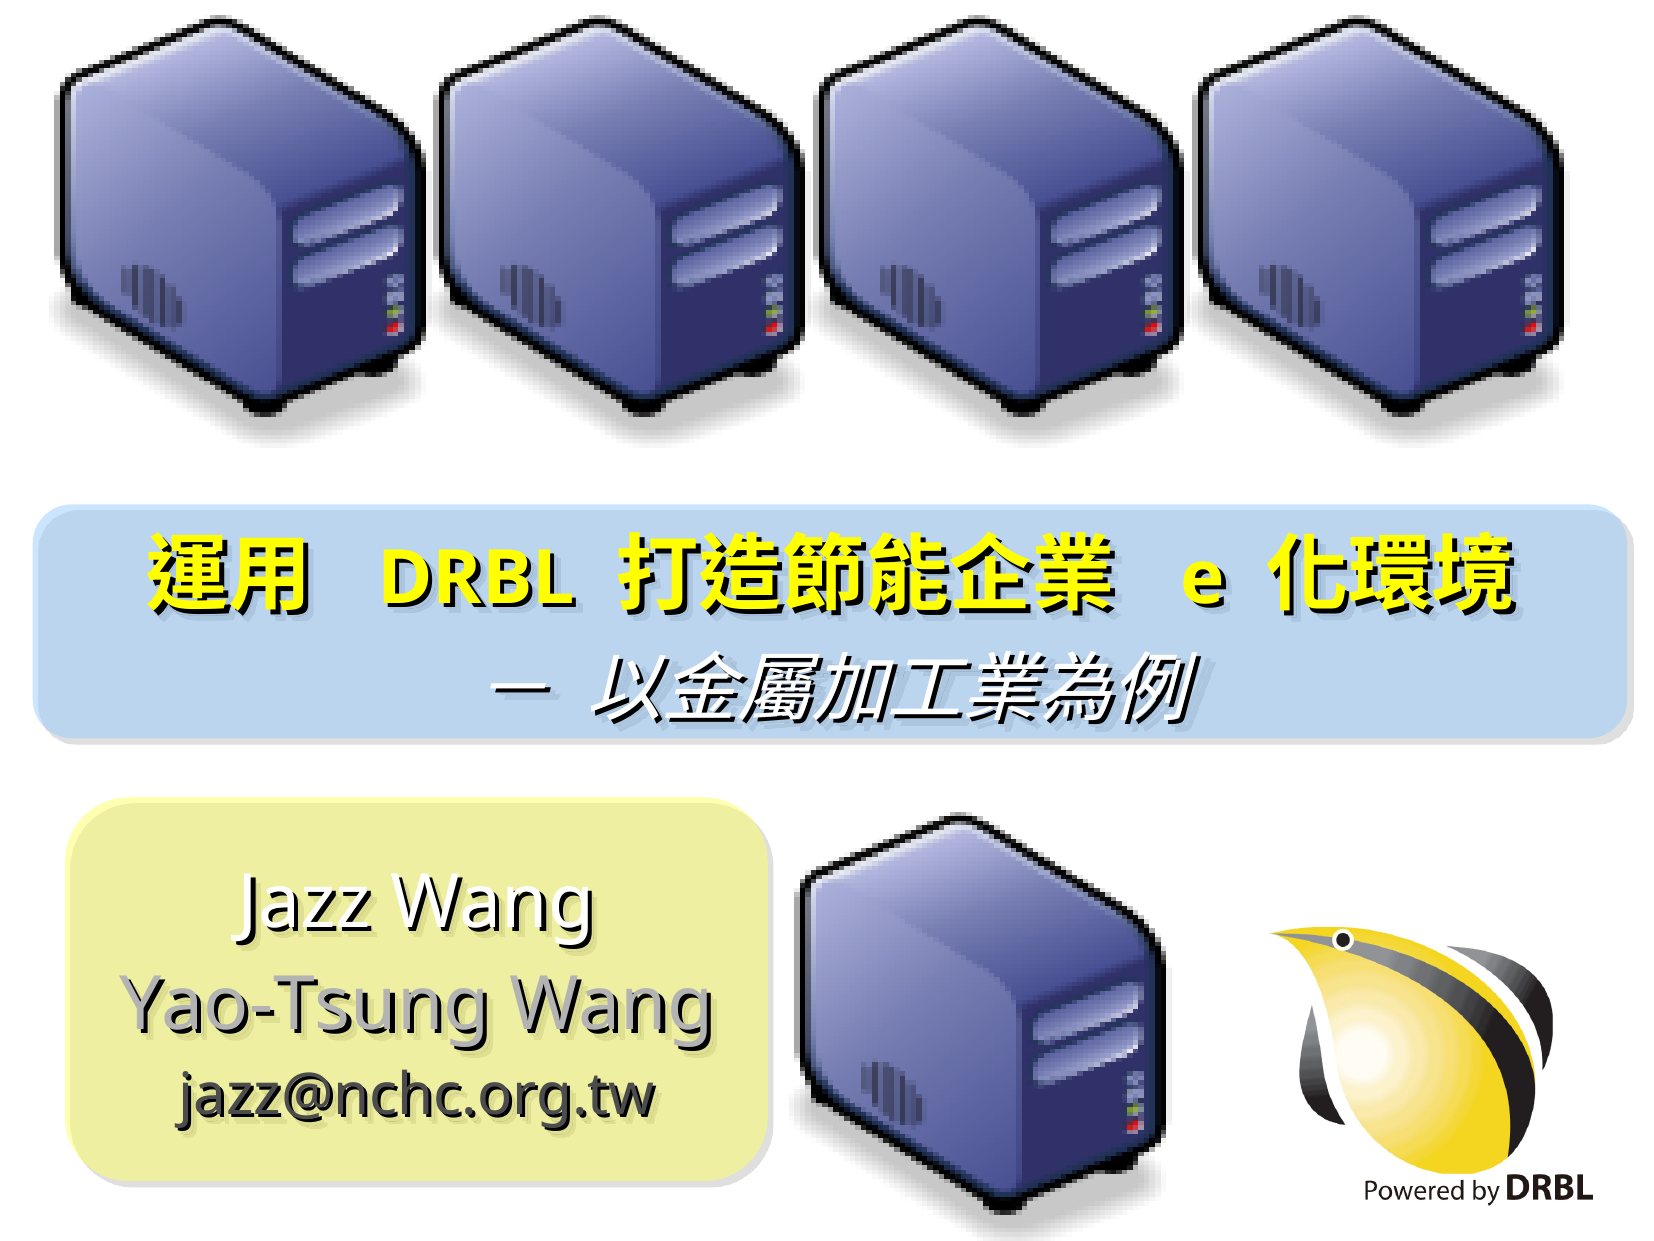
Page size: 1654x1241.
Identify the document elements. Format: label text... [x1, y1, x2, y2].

picture [1254, 909, 1609, 1215]
picture [767, 799, 1211, 1241]
text_box 運用 DRBL 打造節能企業 e 化環境 － 以金屬加工業為例 [32, 504, 1628, 739]
text_box Jazz Wang Yao-Tsung Wang jazz@nchc.org.tw [64, 797, 768, 1182]
picture [27, 2, 1609, 502]
